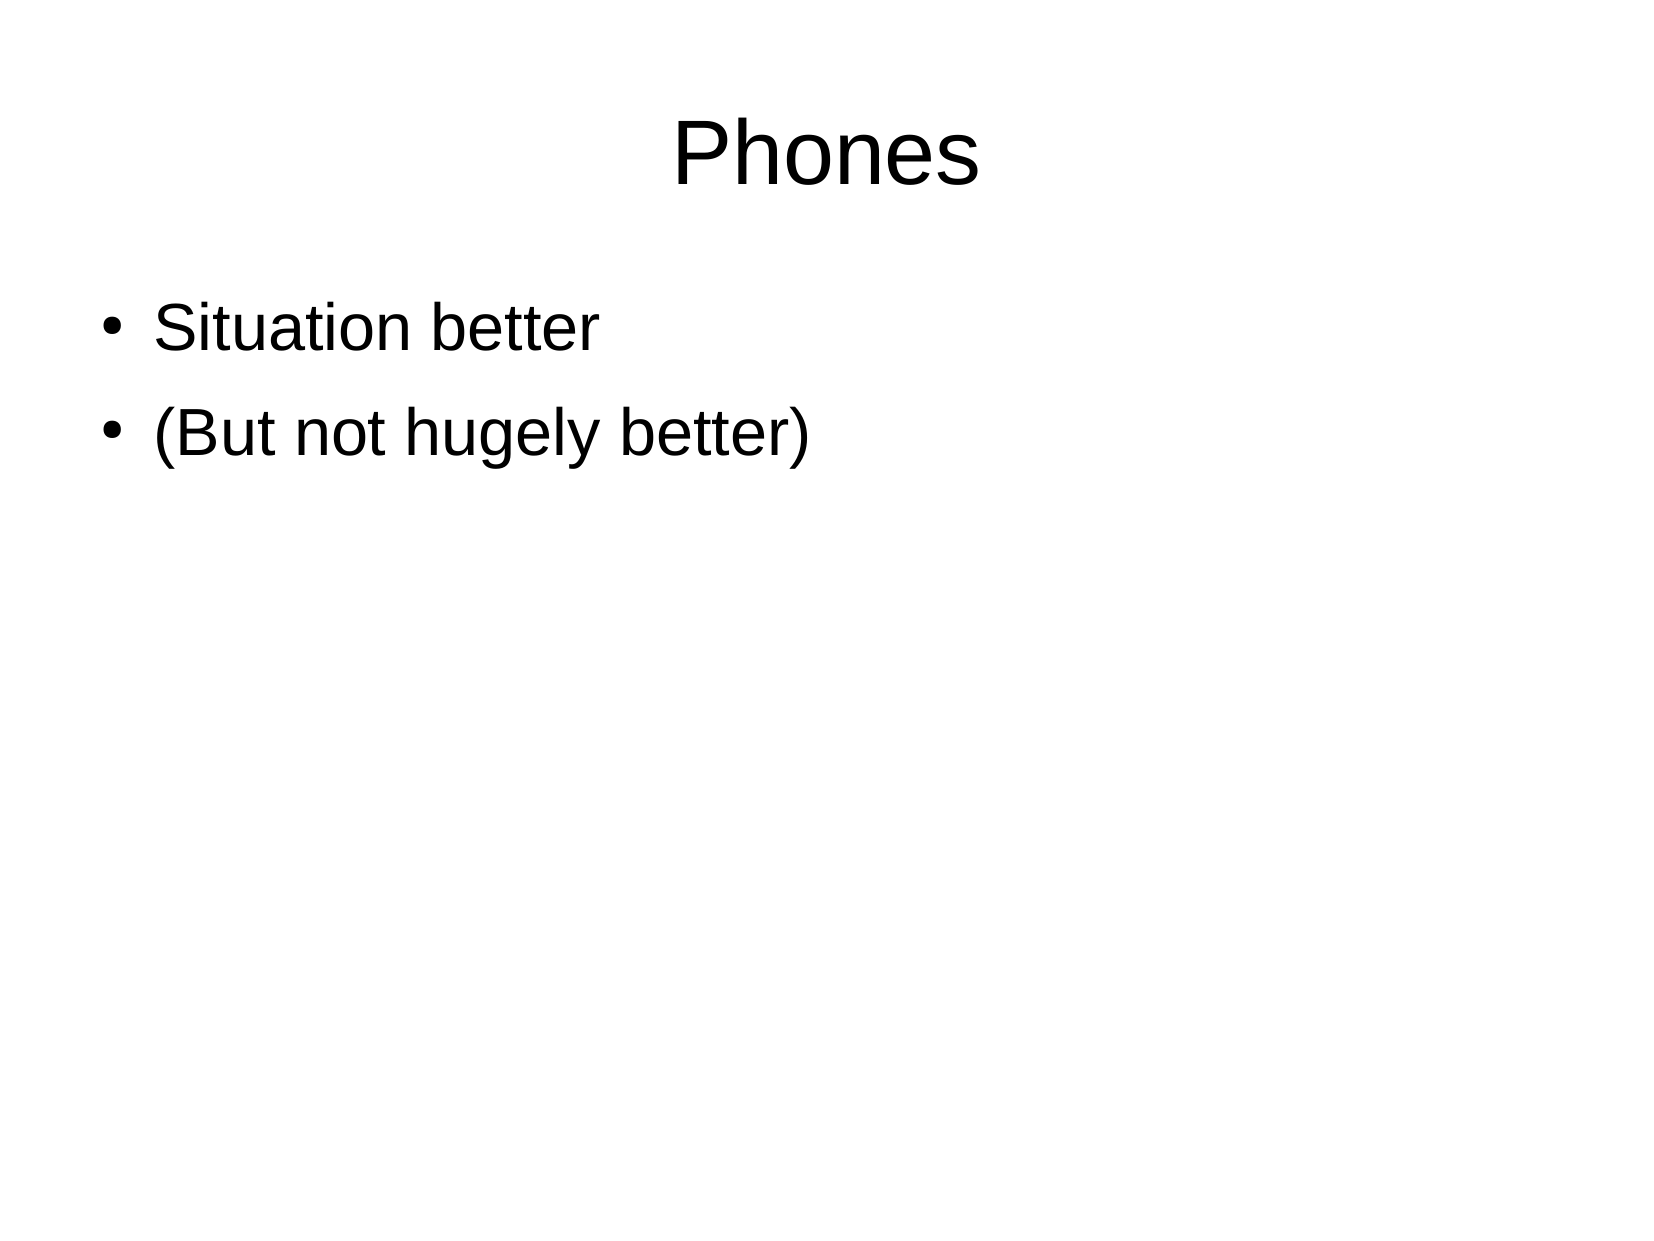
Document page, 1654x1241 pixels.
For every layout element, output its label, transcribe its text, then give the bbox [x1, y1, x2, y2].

list Situation better (But not hugely better) [82, 290, 1571, 1109]
title Phones [82, 49, 1571, 257]
